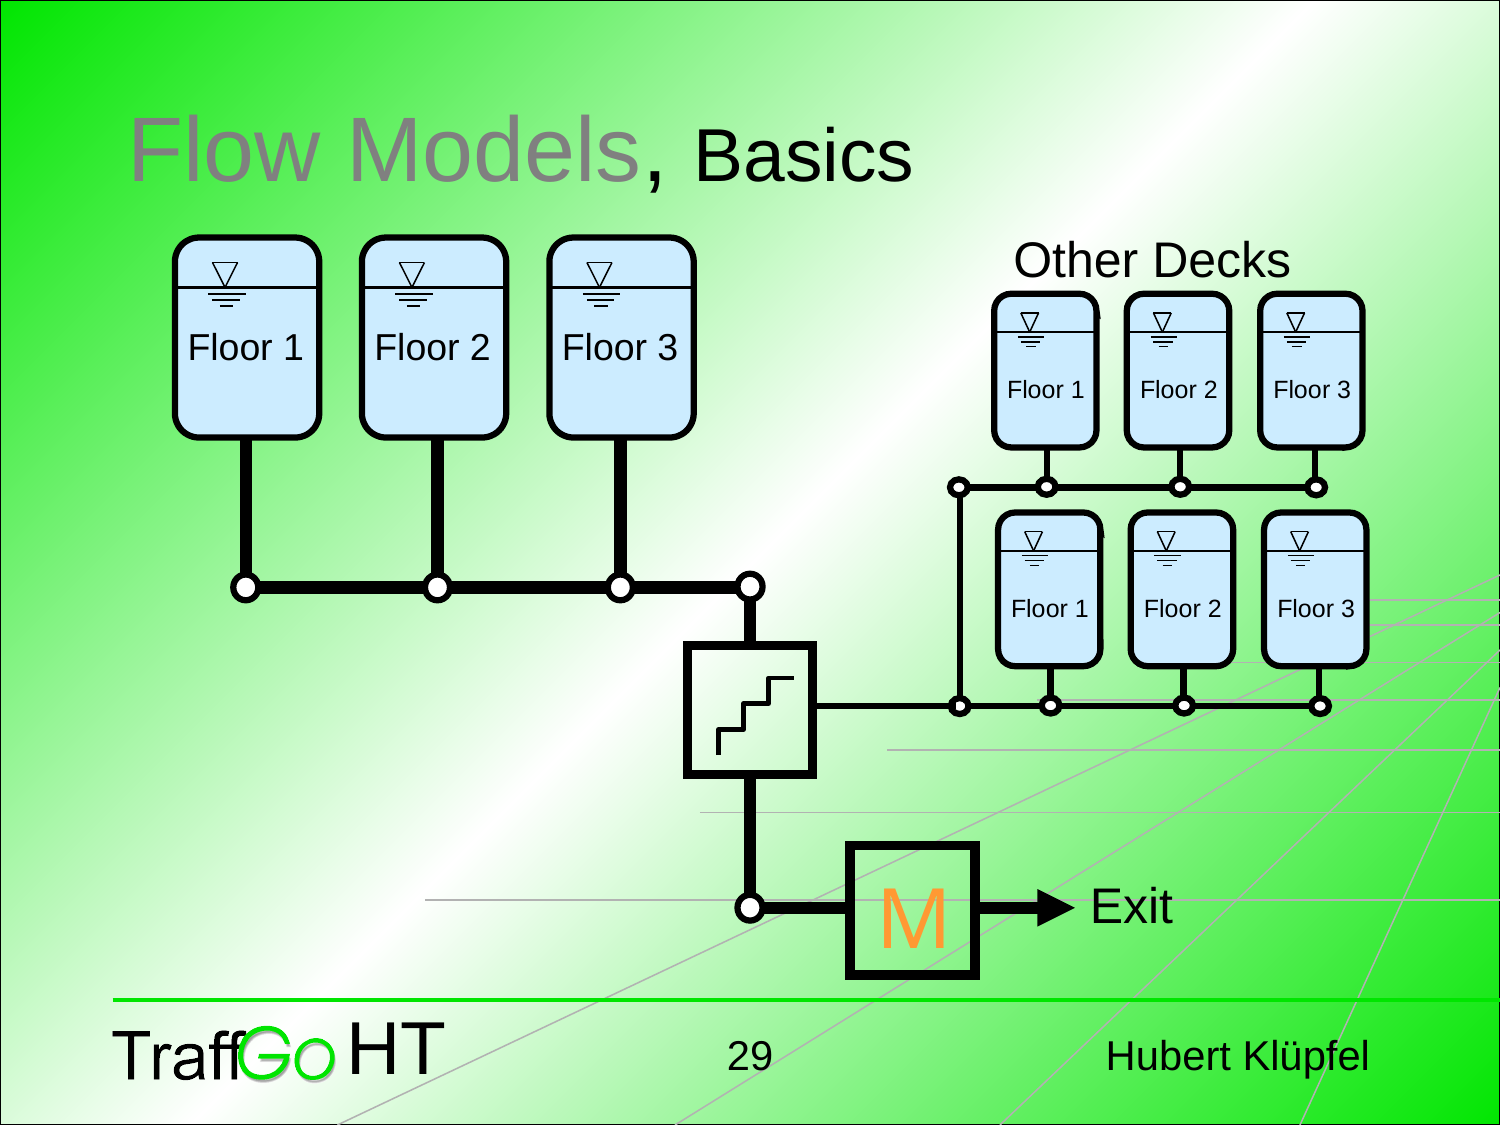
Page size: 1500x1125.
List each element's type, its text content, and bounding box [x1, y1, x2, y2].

text_box Exit [1075, 870, 1189, 942]
text_box [1264, 512, 1367, 586]
text_box [233, 574, 259, 601]
title Flow Models, Basics [112, 87, 1388, 213]
text_box [1156, 314, 1169, 328]
text_box [1130, 631, 1234, 667]
text_box [1175, 697, 1194, 714]
text_box [737, 573, 763, 600]
text_box [1130, 512, 1234, 586]
text_box Floor 2 [1129, 586, 1237, 631]
text_box [549, 376, 694, 438]
text_box Other Decks [998, 224, 1307, 297]
text_box [1311, 698, 1329, 715]
text_box [1260, 293, 1363, 367]
text_box Floor 1 [992, 367, 1101, 412]
text_box [215, 263, 235, 283]
text_box [998, 512, 1101, 586]
text_box [607, 574, 633, 601]
text_box [1264, 631, 1367, 667]
text_box [361, 237, 507, 438]
text_box [737, 894, 763, 921]
text_box M [861, 852, 967, 982]
text_box [424, 574, 451, 601]
text_box [589, 263, 610, 284]
text_box [994, 293, 1097, 367]
text_box [1293, 532, 1306, 547]
text_box [1126, 412, 1230, 448]
text_box [1289, 314, 1302, 328]
text_box [998, 631, 1101, 667]
text_box Floor 3 [1262, 586, 1371, 631]
picture [112, 1024, 338, 1085]
text_box [951, 698, 969, 715]
text_box [1171, 478, 1190, 495]
text_box [402, 263, 422, 283]
text_box [994, 412, 1097, 448]
text_box Floor 3 [547, 318, 694, 376]
text_box Floor 1 [996, 586, 1105, 631]
text_box Floor 2 [359, 318, 506, 376]
text_box Floor 3 [1258, 367, 1367, 412]
text_box Floor 1 [172, 318, 319, 376]
text_box [174, 237, 320, 438]
text_box [1041, 697, 1060, 714]
text_box [1037, 478, 1056, 495]
text_box [1260, 412, 1363, 448]
text_box [1126, 293, 1230, 367]
text_box [1307, 479, 1326, 496]
text_box [549, 237, 694, 318]
text_box [1159, 532, 1173, 547]
text_box Floor 2 [1125, 367, 1233, 412]
text_box [1027, 532, 1040, 547]
text_box [950, 479, 968, 496]
text_box [1023, 314, 1036, 328]
